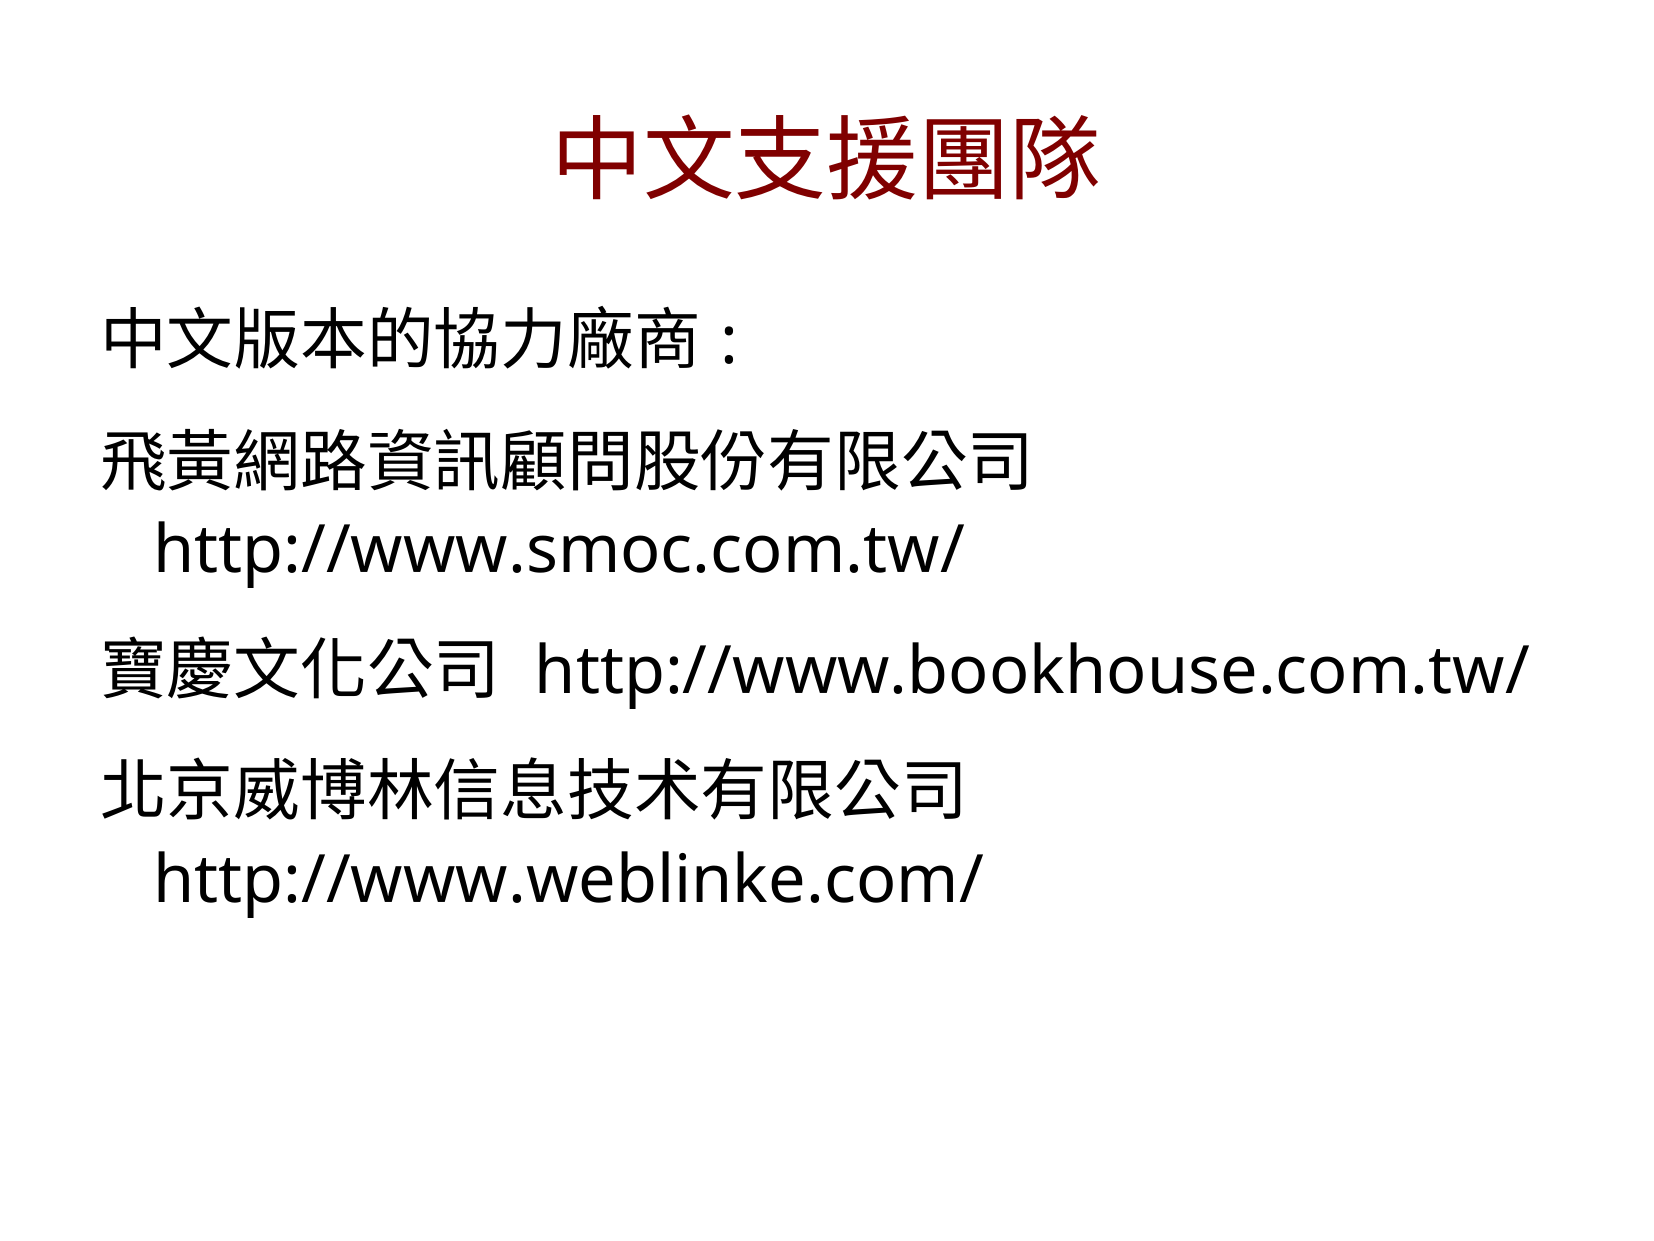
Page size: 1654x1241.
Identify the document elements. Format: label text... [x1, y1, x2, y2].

list 中文版本的協力廠商: 飛黃網路資訊顧問股份有限公司 http://www.smoc.com.tw/ 寶慶文化公司 http://www.bookhouse.com.tw/ 北京威博林信息技术有限公司 http://www.weblinke.com/ [82, 290, 1571, 1094]
title 中文支援團隊 [82, 56, 1571, 250]
